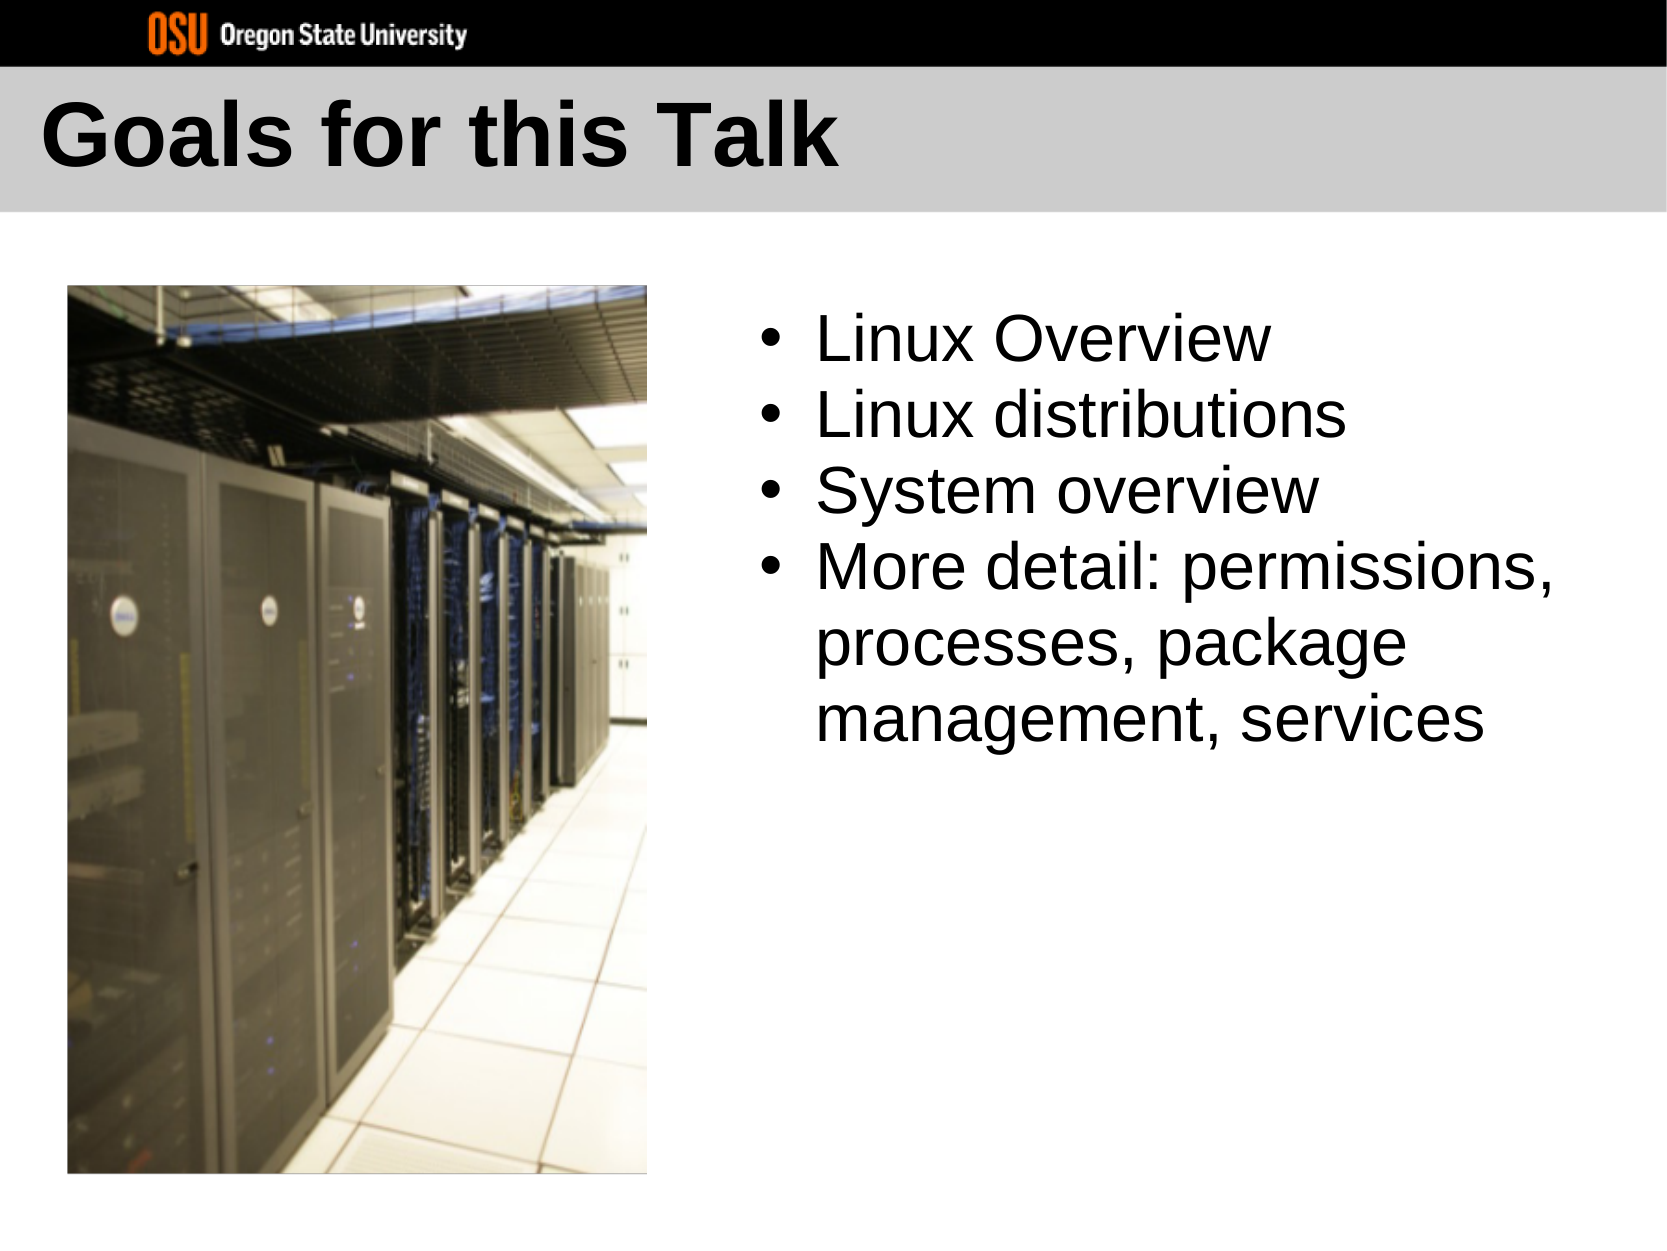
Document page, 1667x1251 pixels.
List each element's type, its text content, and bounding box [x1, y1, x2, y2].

picture [0, 0, 1667, 1251]
title Goals for this Talk [40, 83, 1625, 233]
list Linux Overview Linux distributions System overview More detail: permissions, processes, package management, services [740, 300, 1619, 1142]
